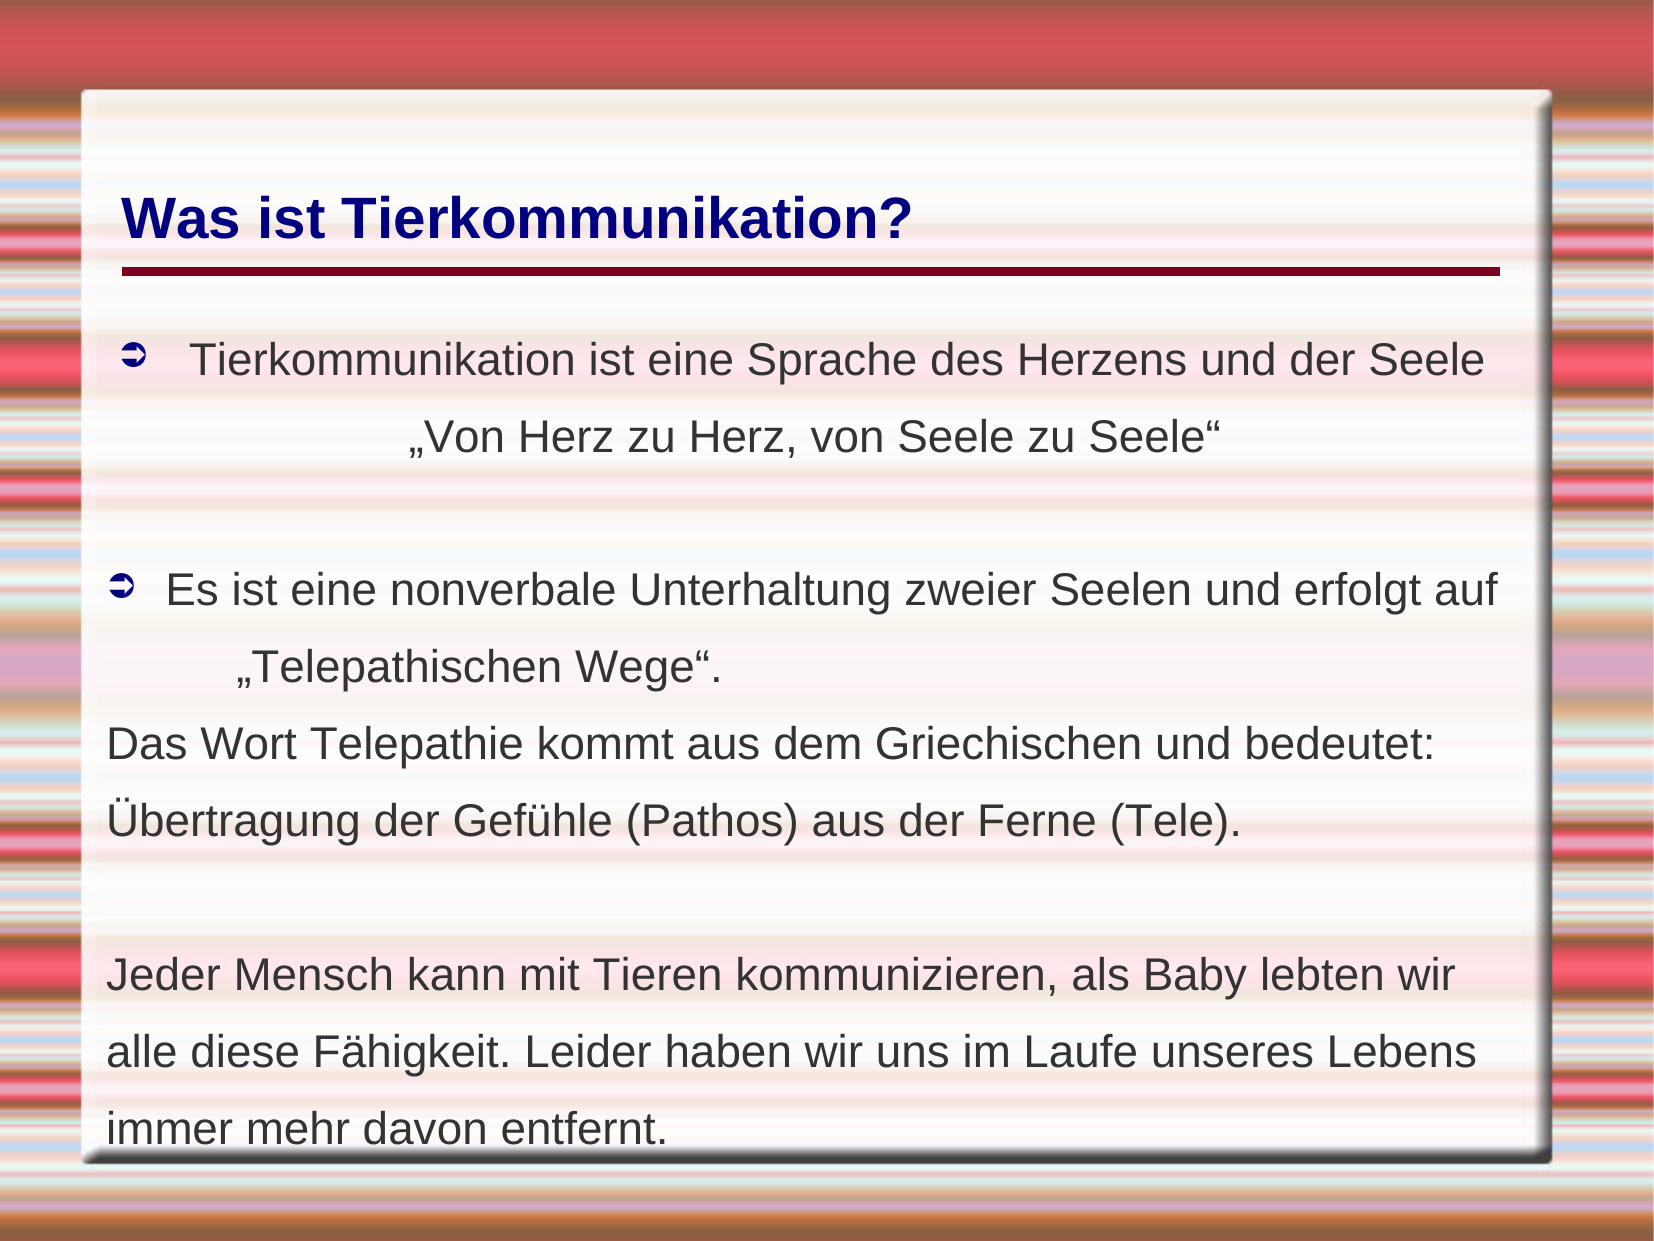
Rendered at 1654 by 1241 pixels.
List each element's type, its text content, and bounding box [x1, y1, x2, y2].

title Was ist Tierkommunikation? [121, 114, 1534, 322]
list Tierkommunikation ist eine Sprache des Herzens und der Seele „Von Herz zu Herz, von Seele zu Seele“ Es ist eine nonverbale Unterhaltung zweier Seelen und erfolgt auf „Telepathischen Wege“. Das Wort Telepathie kommt aus dem Griechischen und bedeutet: Übertragung der Gefühle (Pathos) aus der Ferne (Tele). Jeder Mensch kann mit Tieren kommunizieren, als Baby lebten wir alle diese Fähigkeit. Leider haben wir uns im Laufe unseres Lebens immer mehr davon entfernt. [106, 308, 1524, 1134]
picture [0, 0, 1654, 1241]
